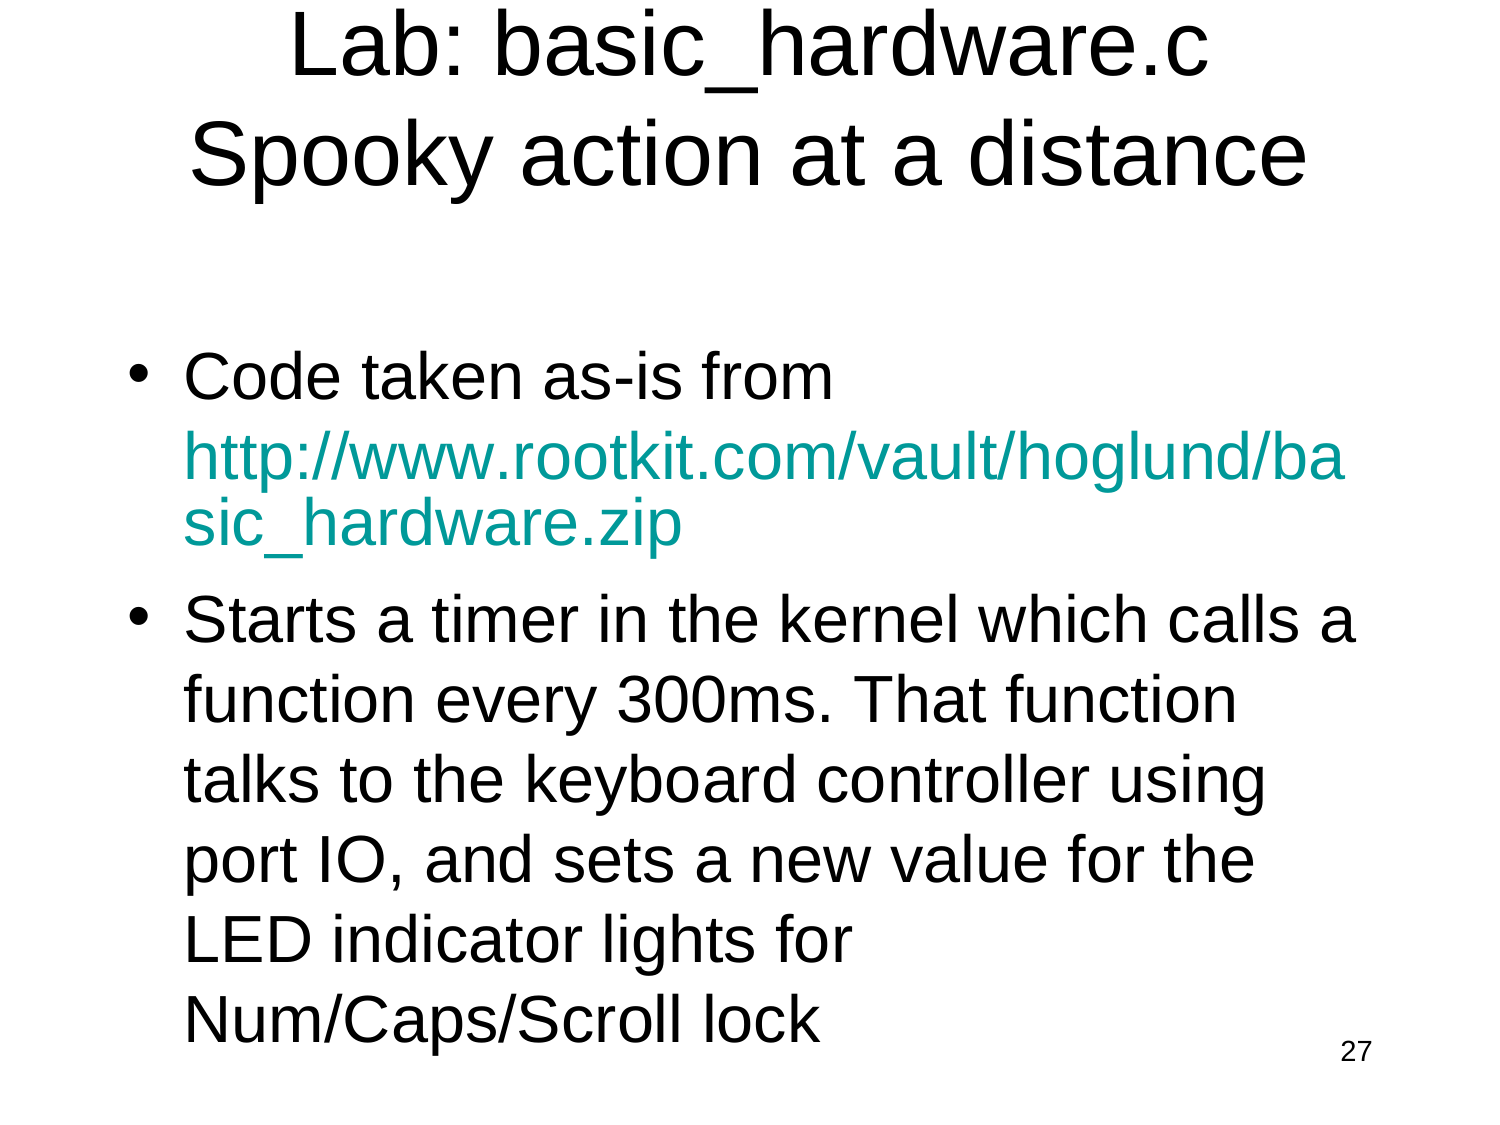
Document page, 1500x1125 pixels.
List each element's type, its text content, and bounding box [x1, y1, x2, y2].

list Code taken as-is from http://www.rootkit.com/vault/hoglund/basic_hardware.zip Starts a timer in the kernel which calls a function every 300ms. That function talks to the keyboard controller using port IO, and sets a new value for the LED indicator lights for Num/Caps/Scroll lock [112, 324, 1388, 1001]
text_box <number> [1074, 1025, 1388, 1101]
title Lab: basic_hardware.c Spooky action at a distance [0, 0, 1500, 212]
